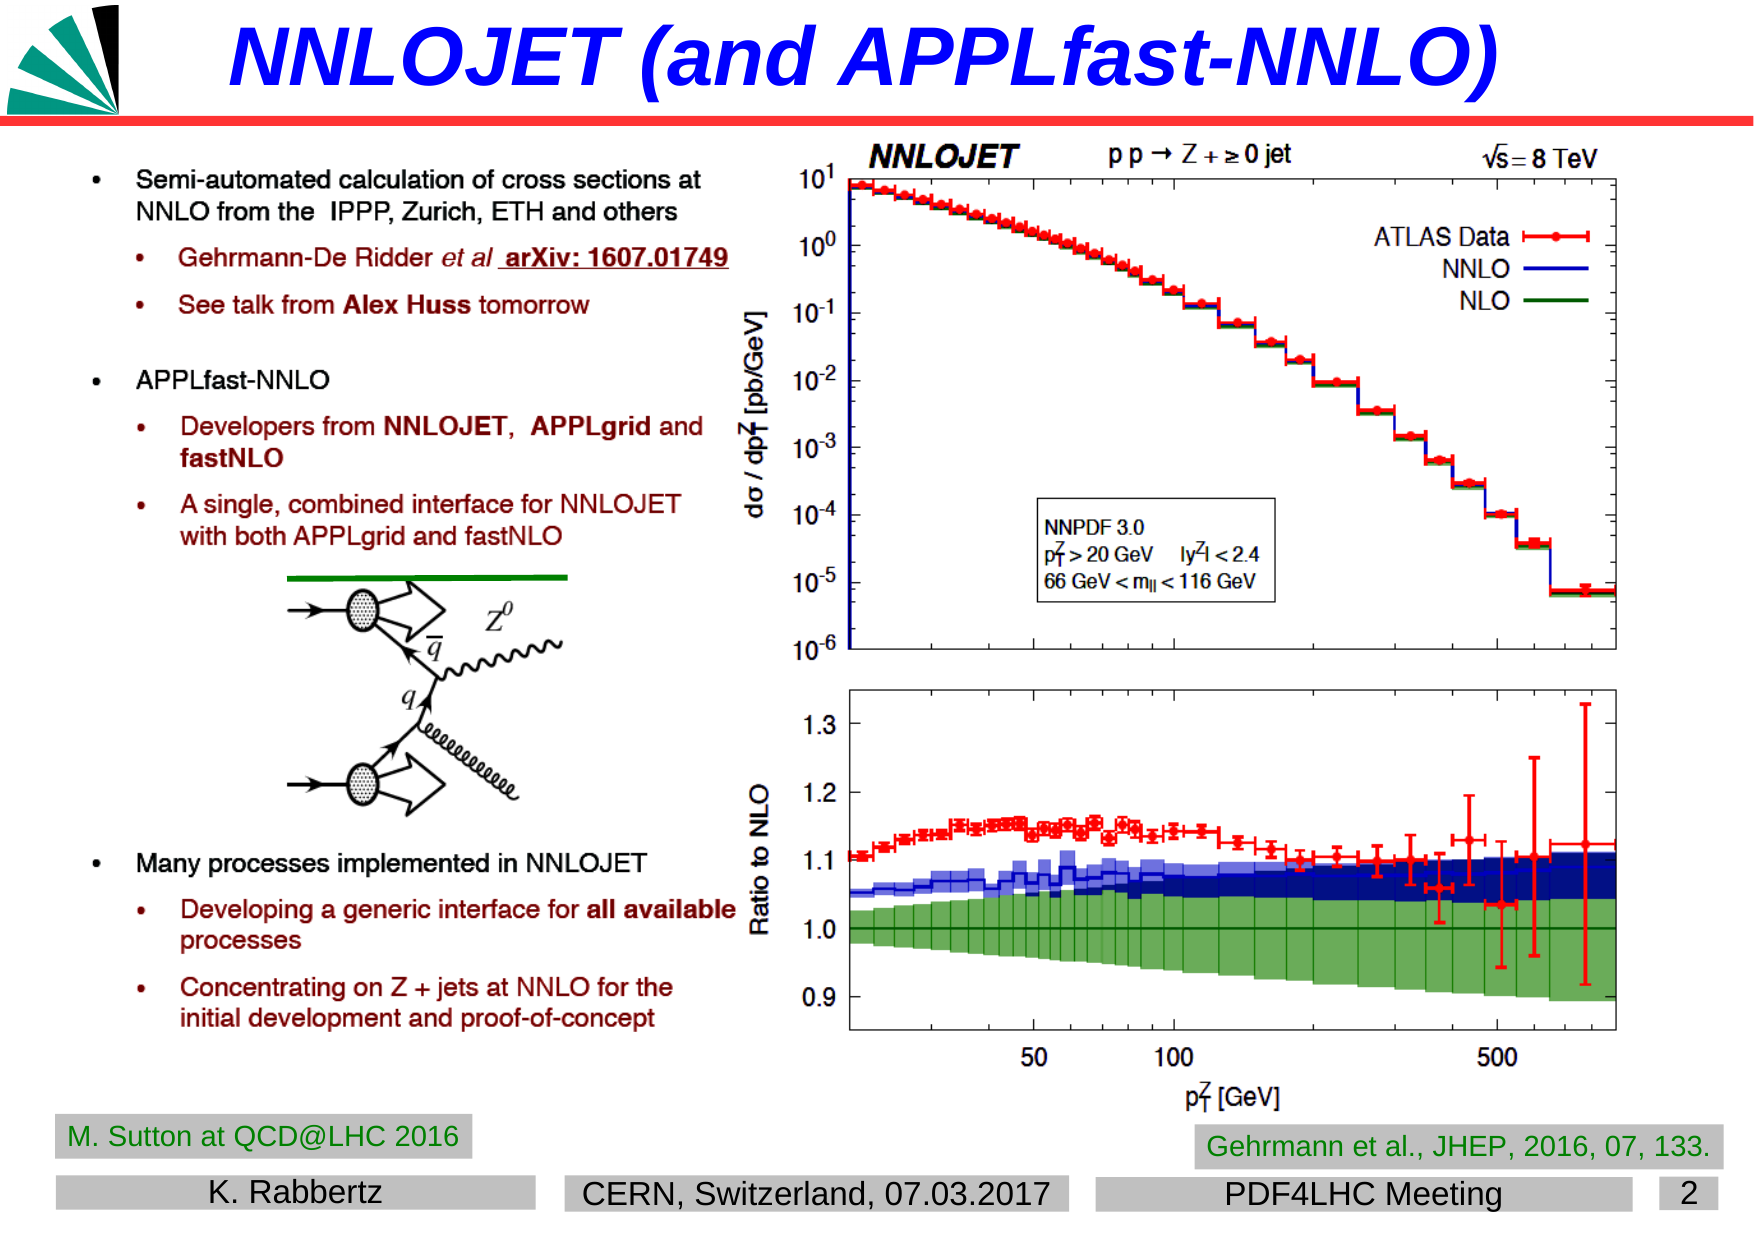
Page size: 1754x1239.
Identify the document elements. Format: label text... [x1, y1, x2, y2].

picture [79, 126, 1636, 1124]
picture [7, 5, 119, 116]
text_box M. Sutton at QCD@LHC 2016 [55, 1113, 473, 1159]
title NNLOJET (and APPLfast-NNLO) [123, 0, 1606, 114]
text_box Gehrmann et al., JHEP, 2016, 07, 133. [1194, 1124, 1721, 1170]
